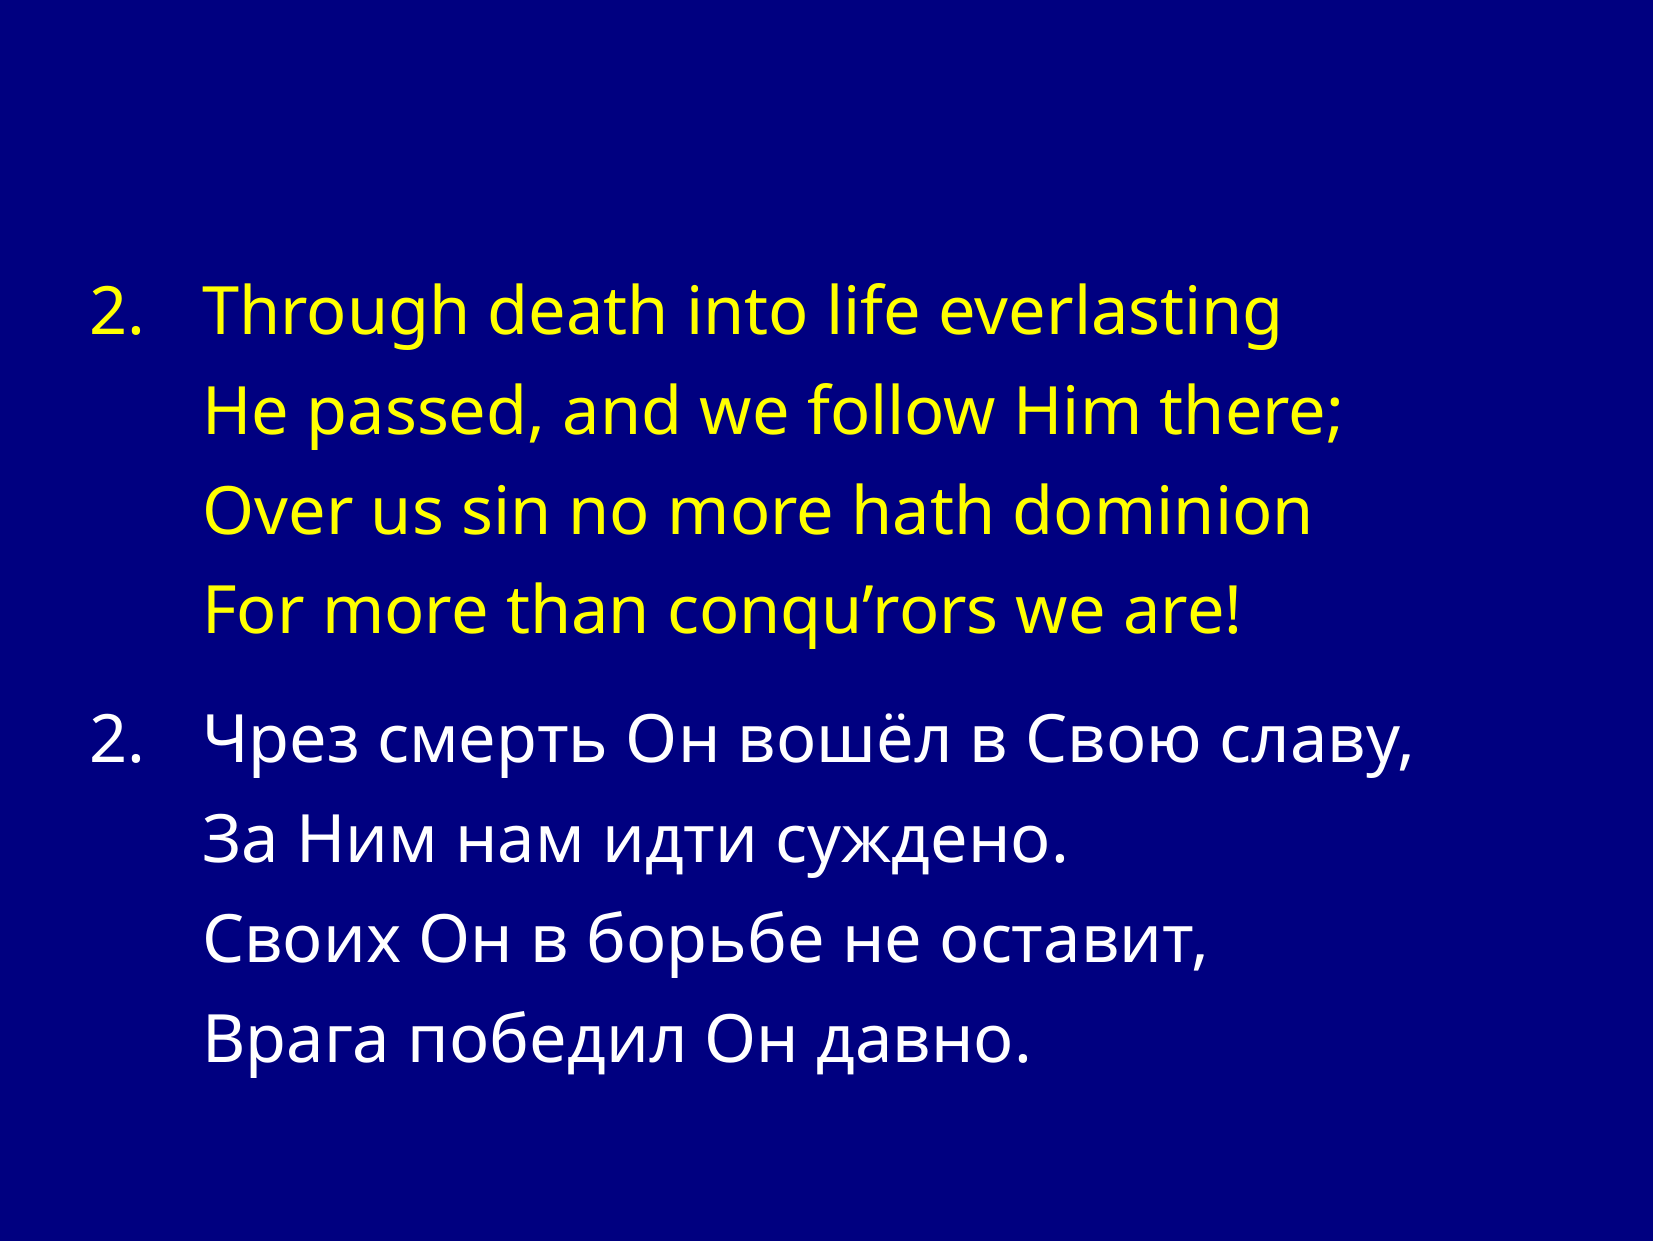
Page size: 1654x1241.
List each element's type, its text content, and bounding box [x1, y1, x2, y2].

text_box 2. Through death into life everlasting He passed, and we follow Him there; Over us sin no more hath dominion For more than conqu’rors we are! [75, 56, 1576, 638]
text_box 2. Чрез смерть Он вошёл в Свою славу, За Ним нам идти суждено. Своих Он в борьбе не оставит, Врага победил Он давно. [75, 675, 1576, 1163]
